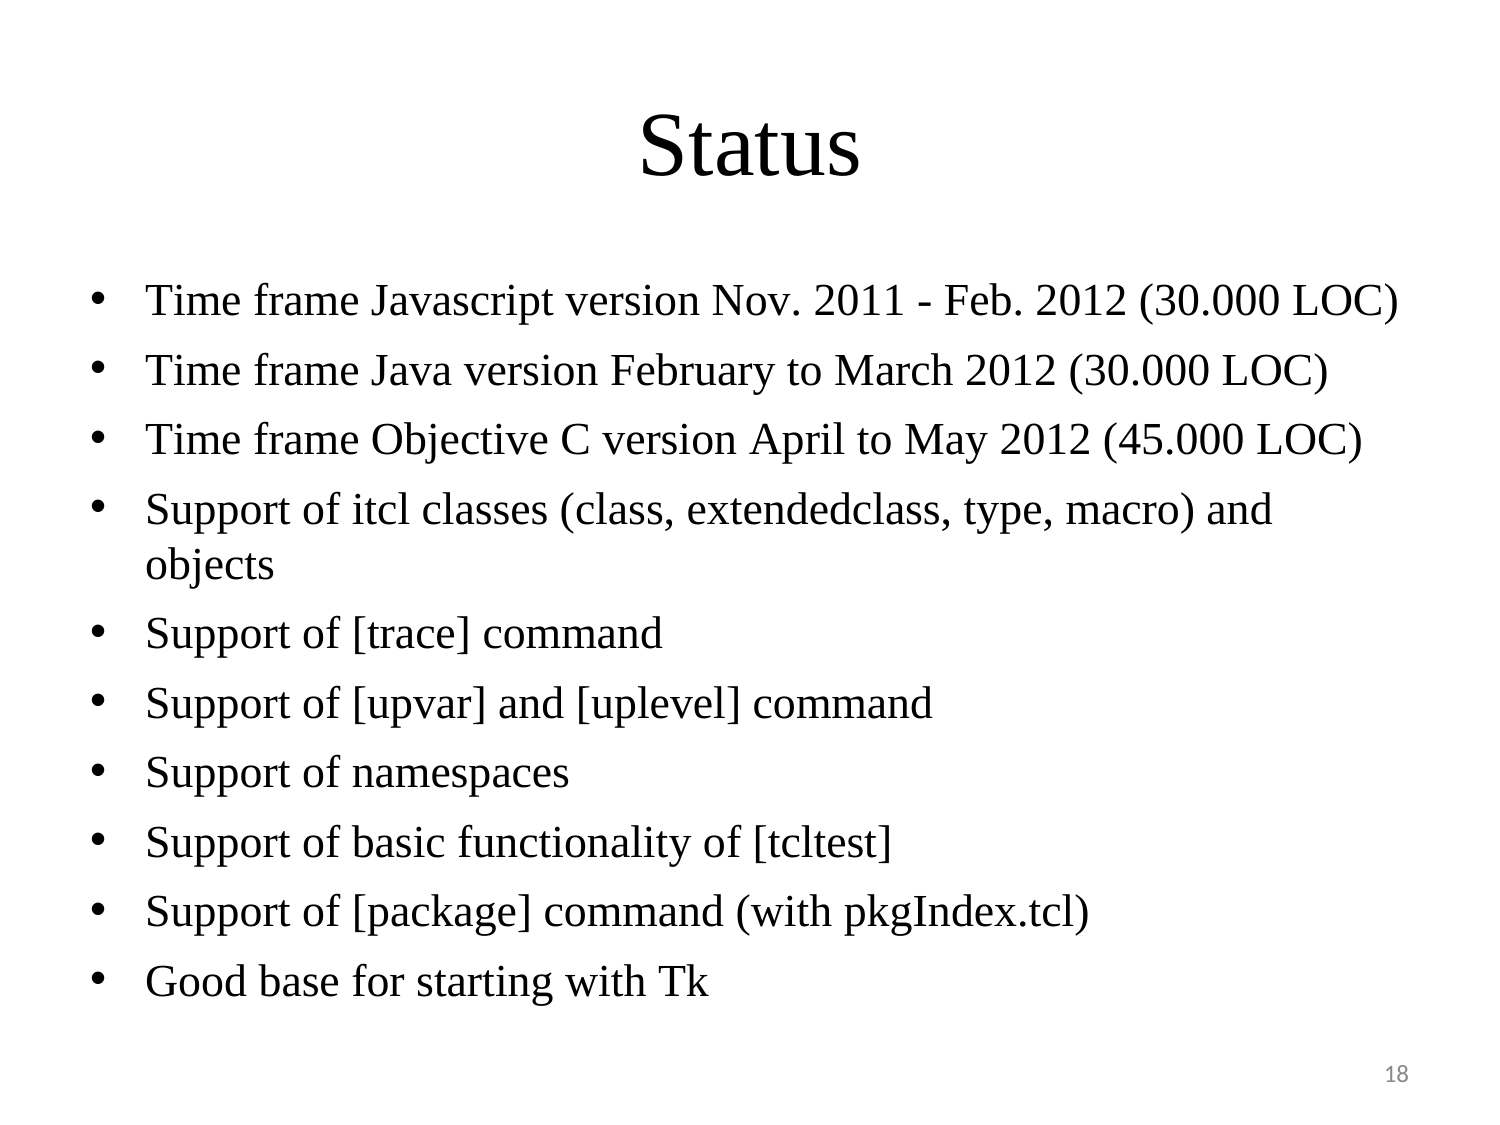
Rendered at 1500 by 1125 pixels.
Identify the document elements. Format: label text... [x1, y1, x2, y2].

text_box Time frame Javascript version Nov. 2011 - Feb. 2012 (30.000 LOC) Time frame Java version February to March 2012 (30.000 LOC) Time frame Objective C version April to May 2012 (45.000 LOC) Support of itcl classes (class, extendedclass, type, macro) and objects Support of [trace] command Support of [upvar] and [uplevel] command Support of namespaces Support of basic functionality of [tcltest] Support of [package] command (with pkgIndex.tcl) Good base for starting with Tk [75, 262, 1426, 1005]
text_box Status‏ [75, 45, 1426, 233]
